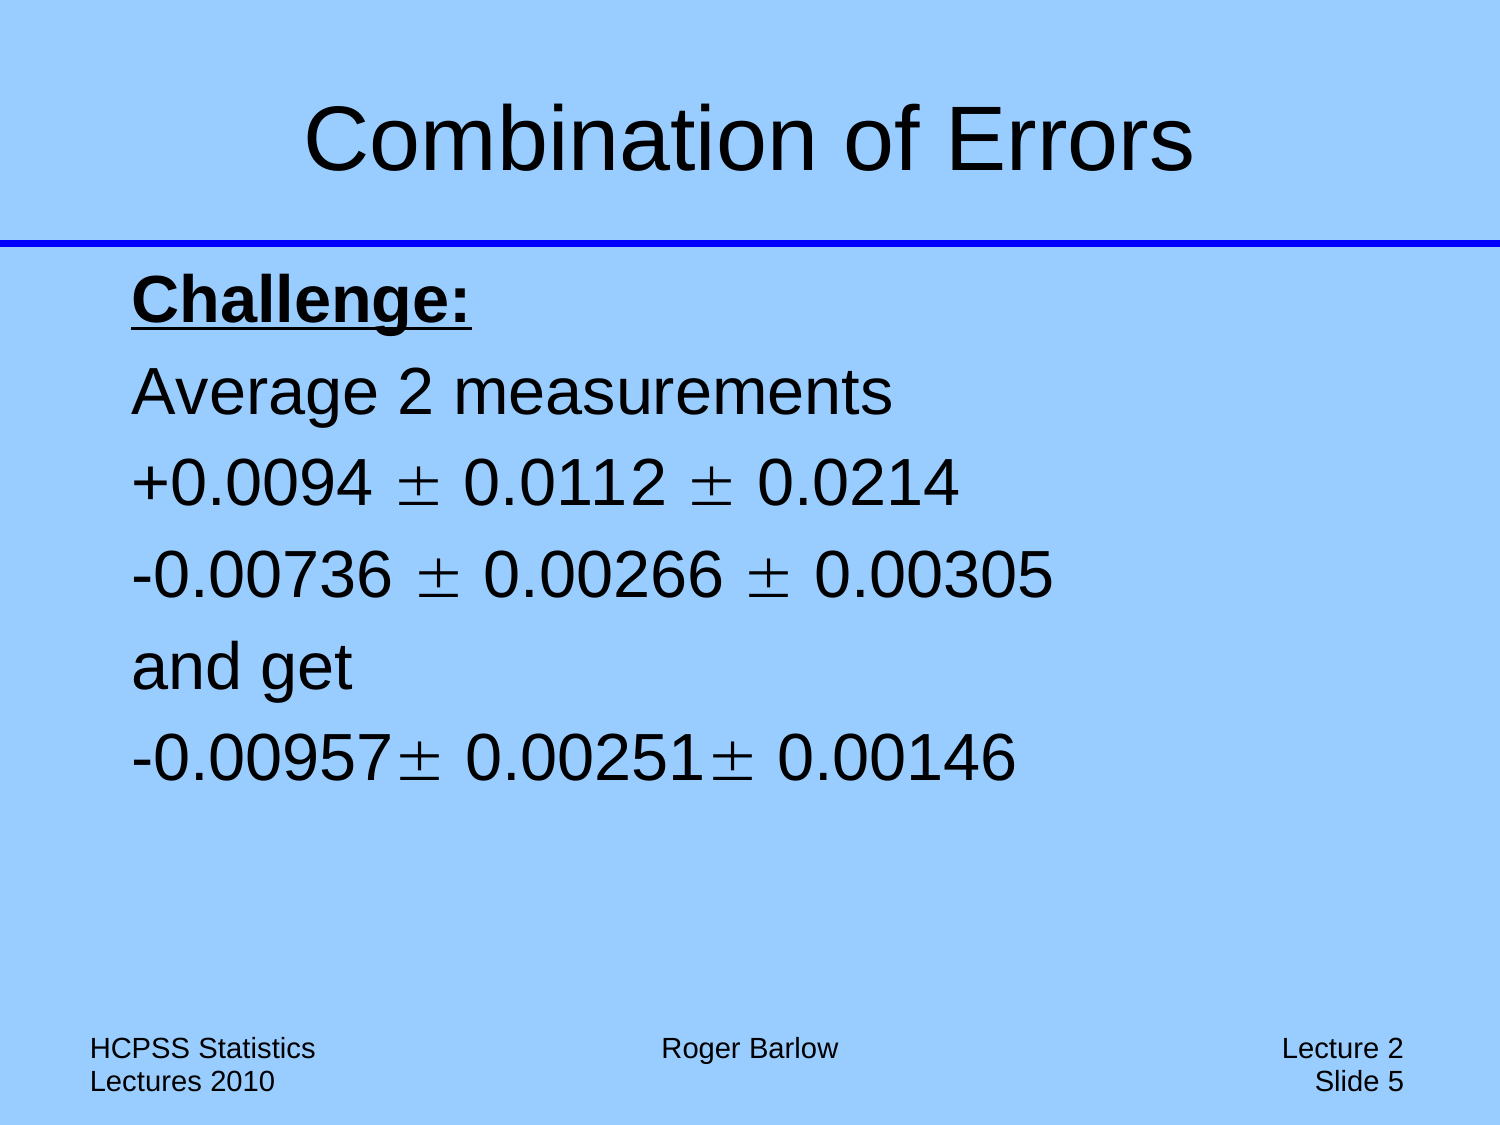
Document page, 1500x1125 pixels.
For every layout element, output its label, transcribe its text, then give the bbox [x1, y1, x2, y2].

title Combination of Errors [75, 52, 1426, 226]
list Challenge: Average 2 measurements +0.0094  0.0112  0.0214 -0.00736  0.00266  0.00305 and get -0.00957 0.00251 0.00146 [75, 262, 1426, 991]
